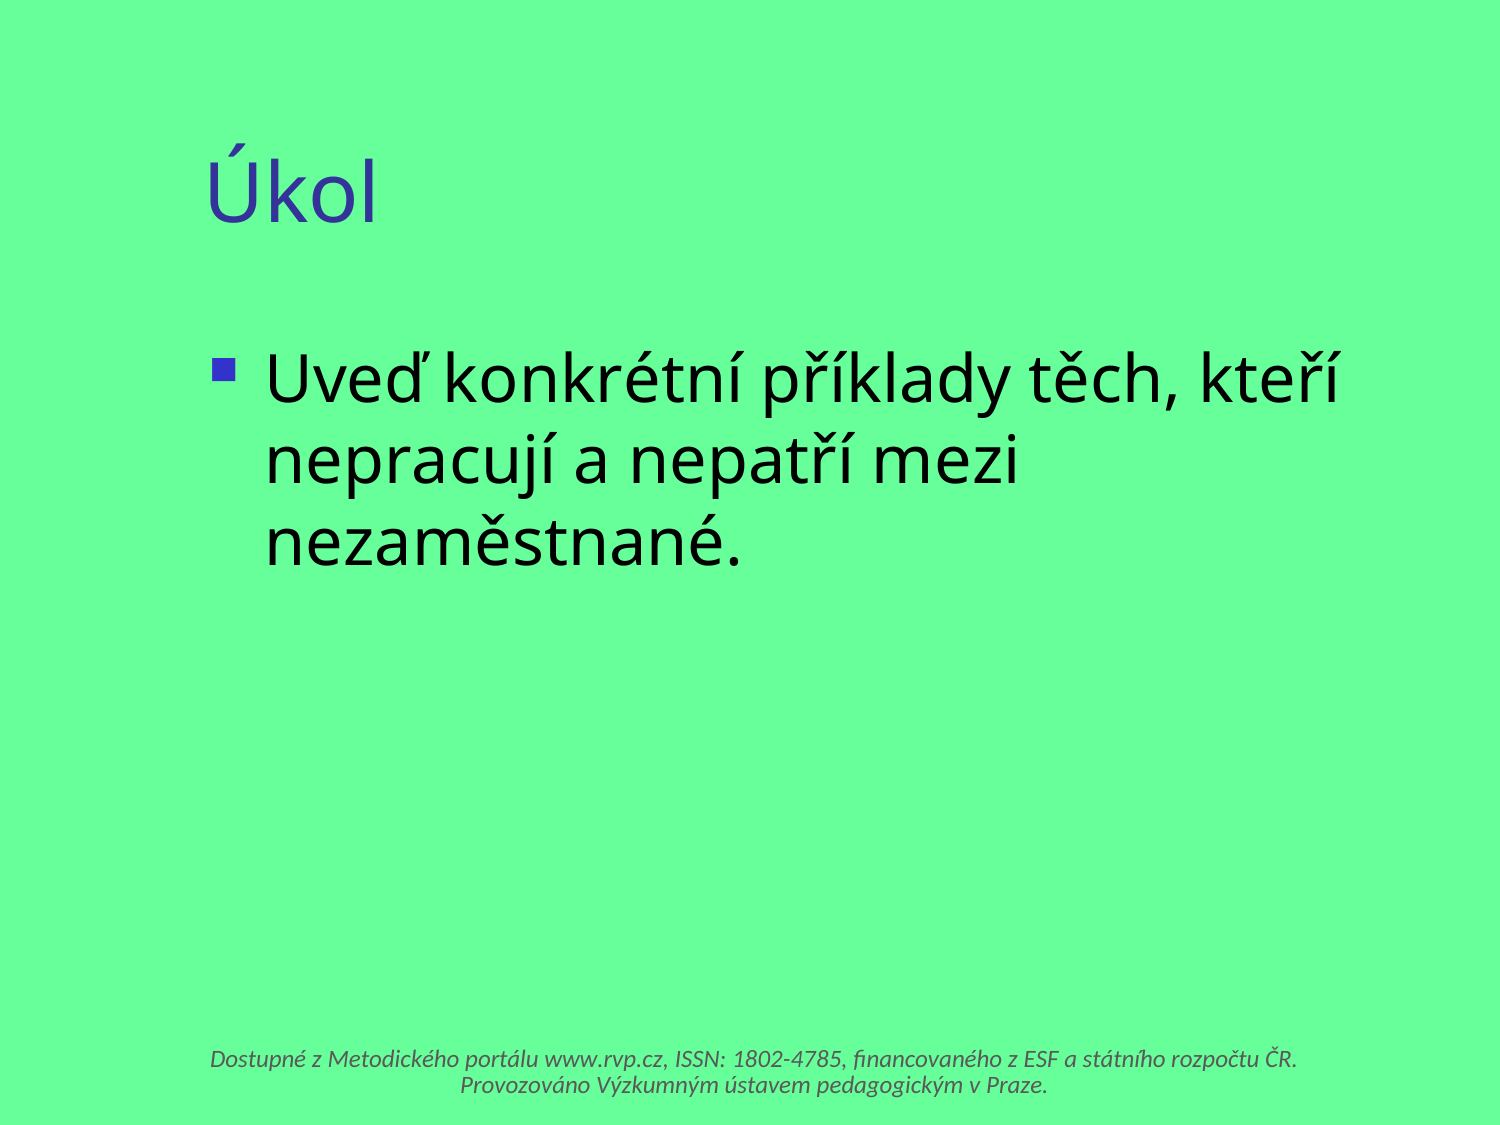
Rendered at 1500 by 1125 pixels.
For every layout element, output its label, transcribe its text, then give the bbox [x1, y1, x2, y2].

list Uveď konkrétní příklady těch, kteří nepracují a nepatří mezi nezaměstnané. [193, 326, 1469, 1027]
title Úkol [188, 7, 1467, 248]
text_box Dostupné z Metodického portálu www.rvp.cz, ISSN: 1802-4785, financovaného z ESF a státního rozpočtu ČR. Provozováno Výzkumným ústavem pedagogickým v Praze. [133, 1042, 1377, 1103]
